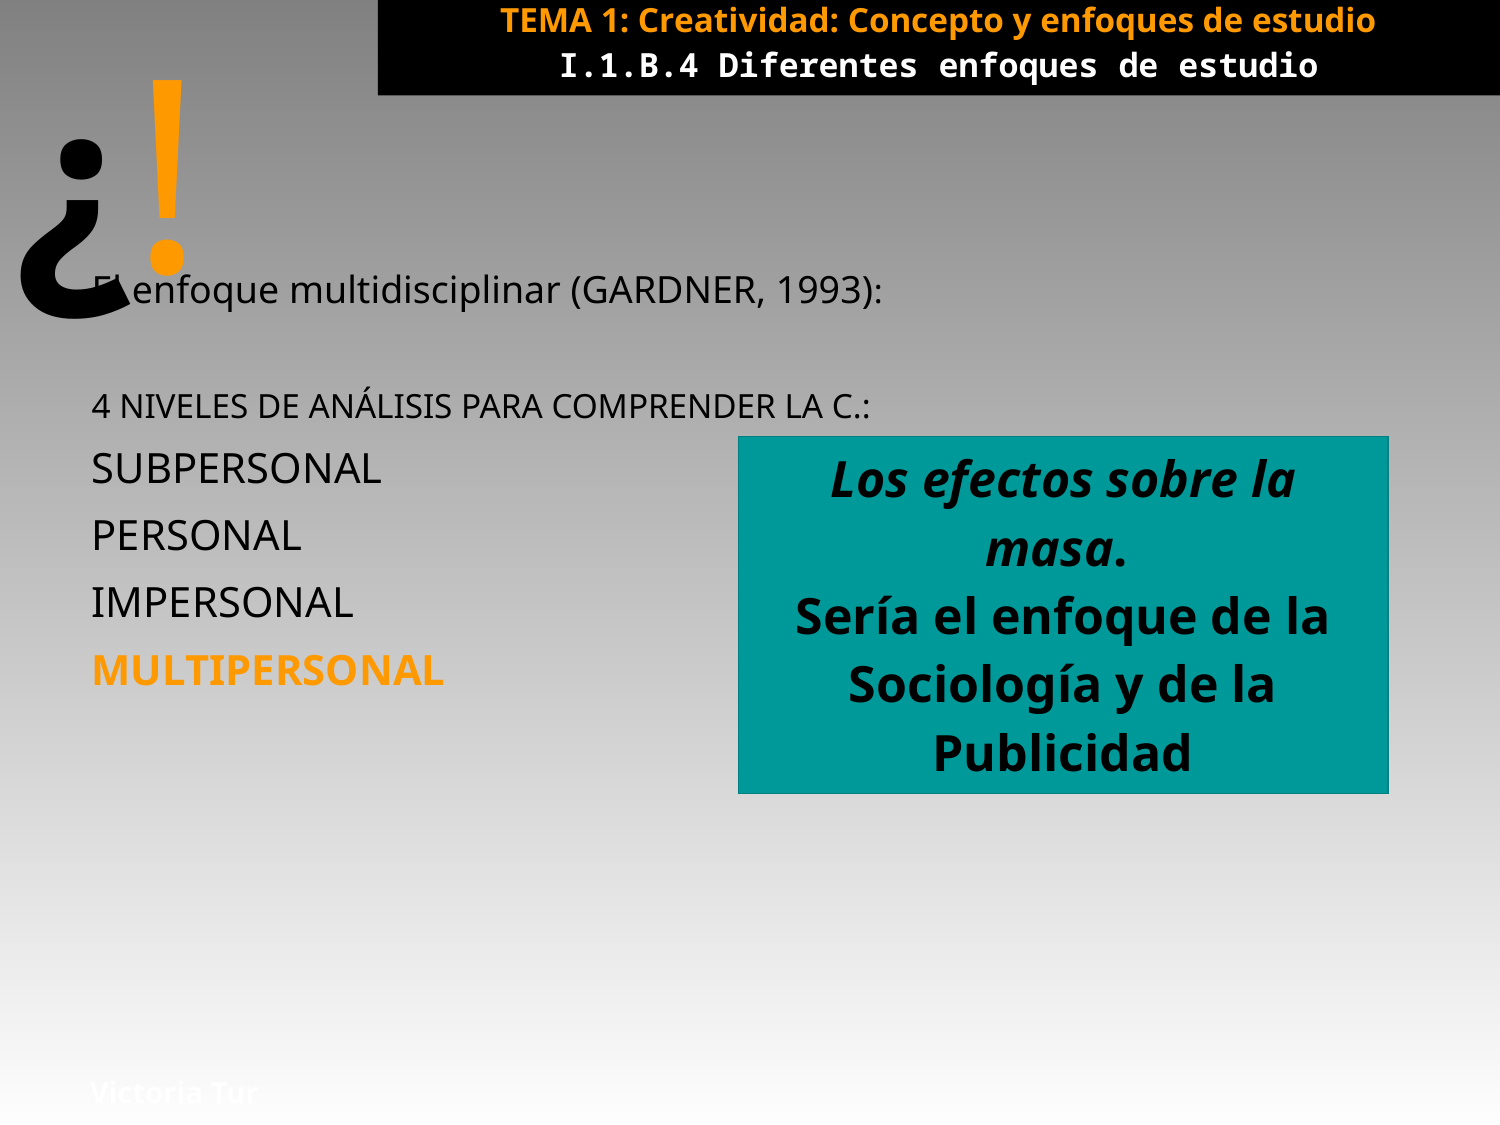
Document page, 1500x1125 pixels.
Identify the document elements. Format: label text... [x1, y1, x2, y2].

list El enfoque multidisciplinar (GARDNER, 1993): 4 NIVELES DE ANÁLISIS PARA COMPRENDER LA C.: SUBPERSONAL PERSONAL IMPERSONAL MULTIPERSONAL [76, 255, 1427, 998]
text_box TEMA 1: Creatividad: Concepto y enfoques de estudio I.1.B.4 Diferentes enfoques de estudio [377, 0, 1500, 96]
text_box Los efectos sobre la masa. Sería el enfoque de la Sociología y de la Publicidad [738, 436, 1389, 794]
